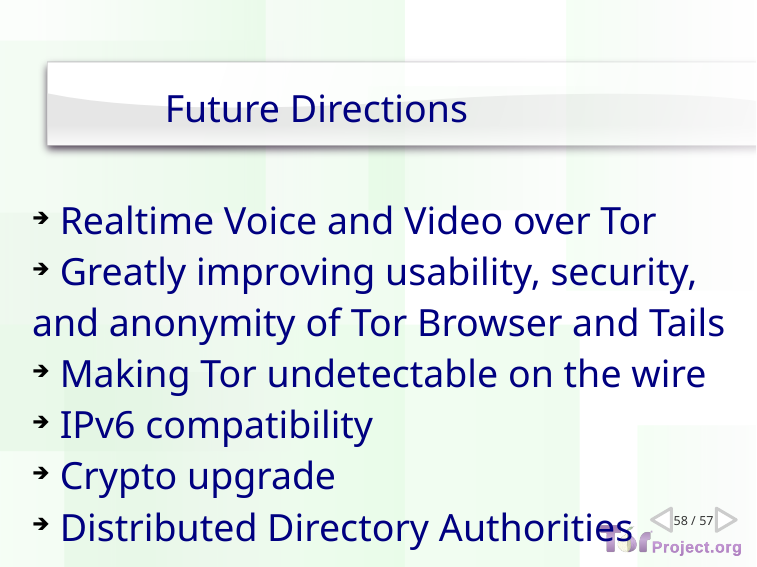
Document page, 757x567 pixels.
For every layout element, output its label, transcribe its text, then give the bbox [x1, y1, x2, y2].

text_box Realtime Voice and Video over Tor Greatly improving usability, security, and anonymity of Tor Browser and Tails Making Tor undetectable on the wire IPv6 compatibility Crypto upgrade Distributed Directory Authorities [17, 187, 751, 518]
text_box Future Directions [150, 75, 459, 135]
picture [0, 0, 757, 567]
